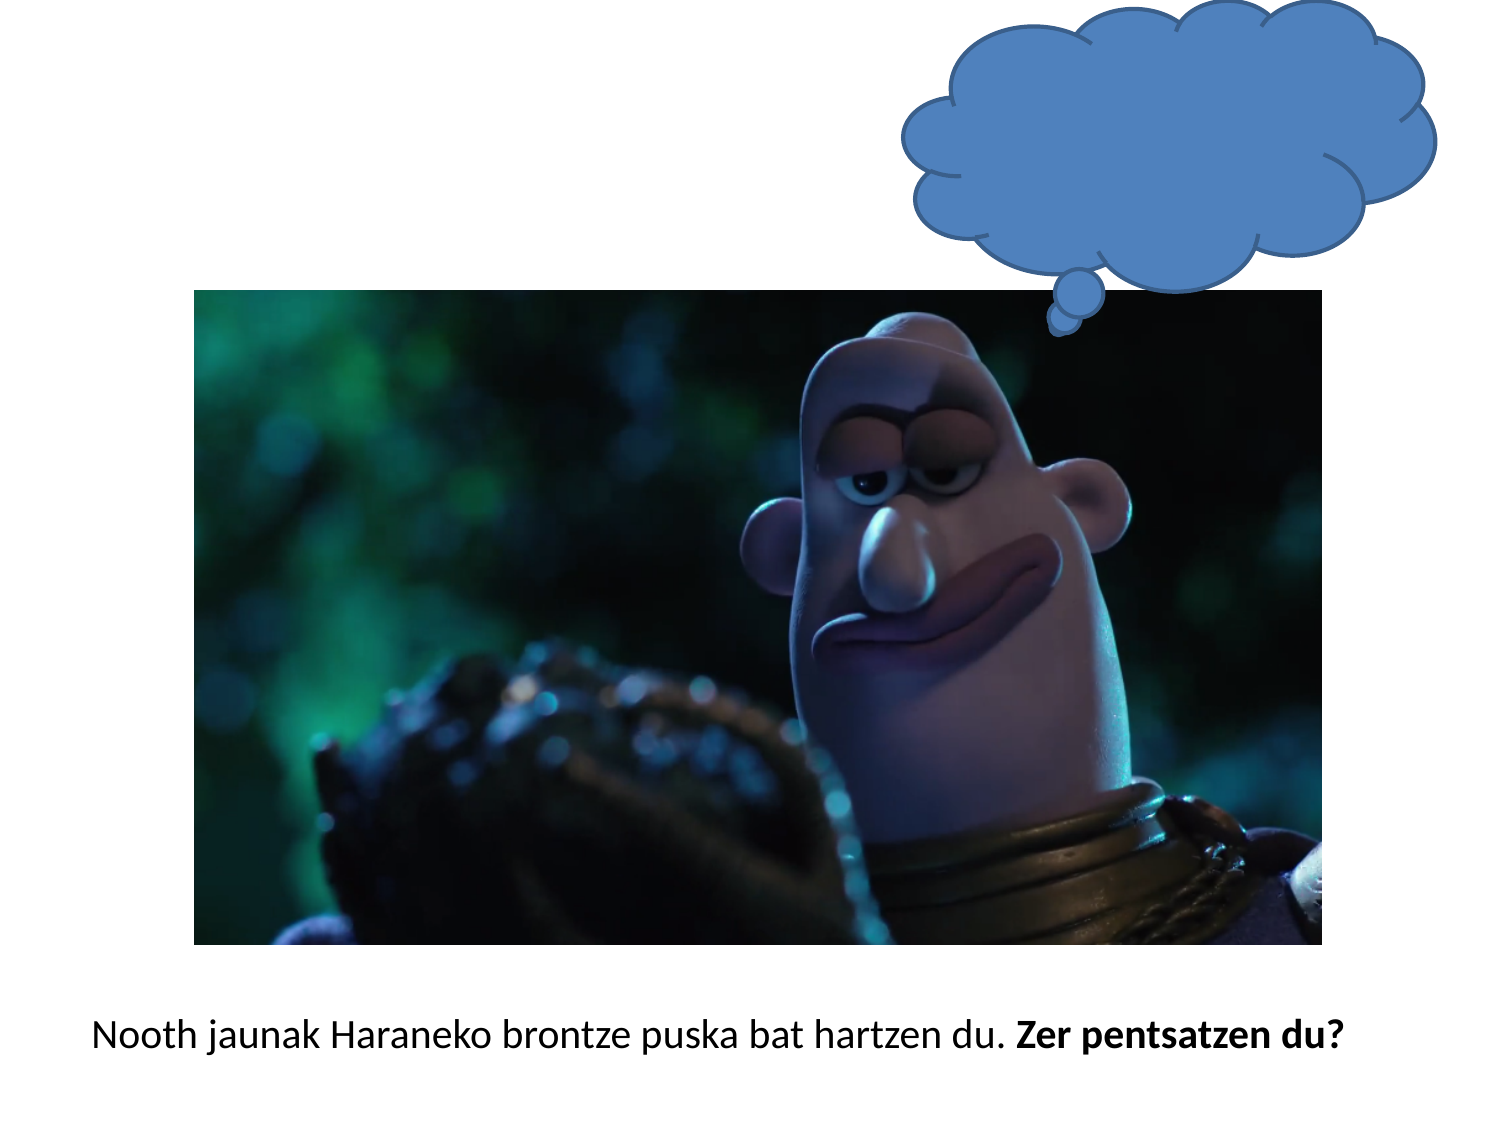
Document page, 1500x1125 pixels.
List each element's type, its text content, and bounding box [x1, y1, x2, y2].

text_box Nooth jaunak Haraneko brontze puska bat hartzen du. Zer pentsatzen du? [76, 999, 1388, 1065]
text_box [903, 0, 1436, 336]
picture [194, 290, 1322, 945]
